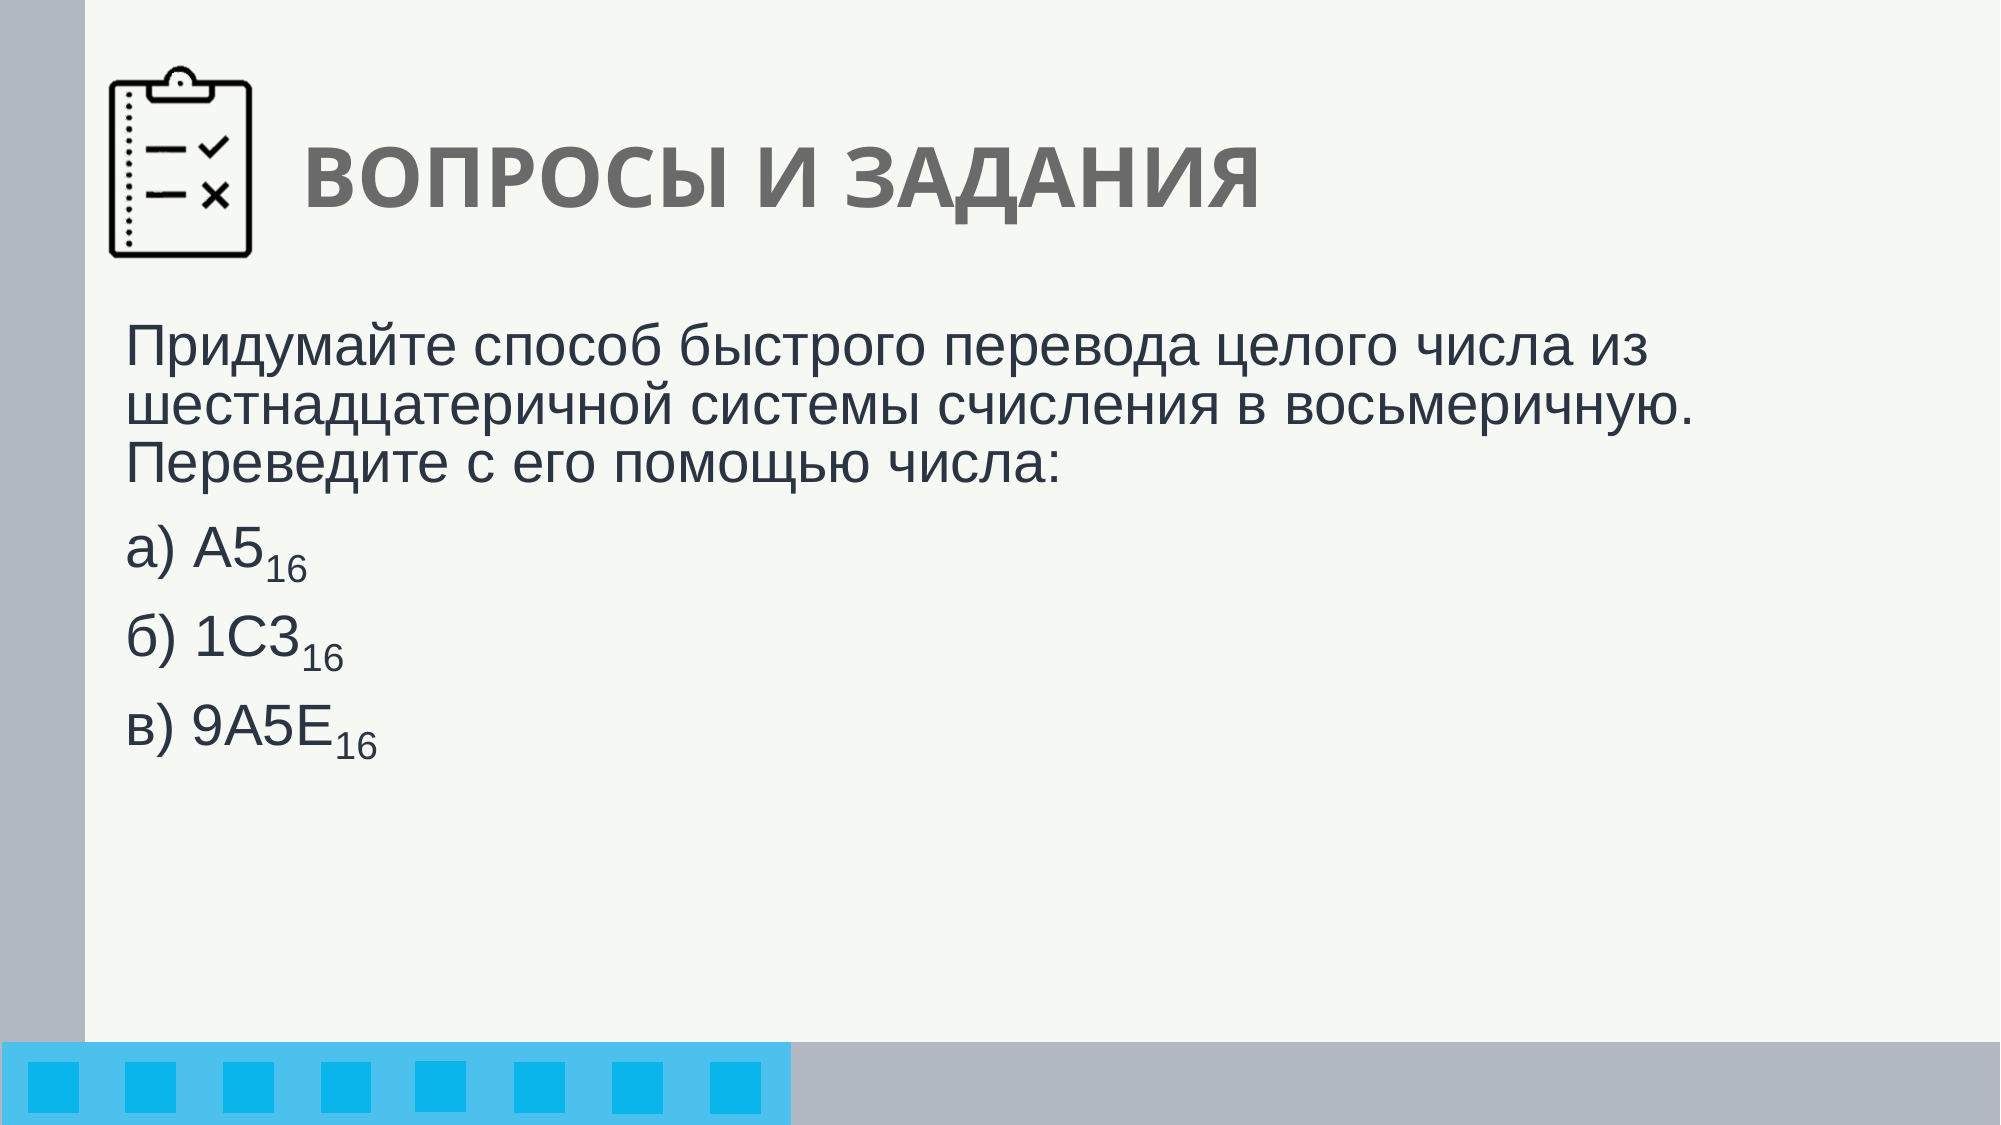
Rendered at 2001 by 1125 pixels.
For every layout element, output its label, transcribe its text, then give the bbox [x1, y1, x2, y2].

title ВОПРОСЫ И ЗАДАНИЯ [285, 67, 1892, 286]
list Придумайте способ быстрого перевода целого числа из шестнадцатеричной системы счисления в восьмеричную. Переведите с его помощью числа: а) А516 б) 1С316 в) 9А5Е16 [110, 311, 1892, 1058]
